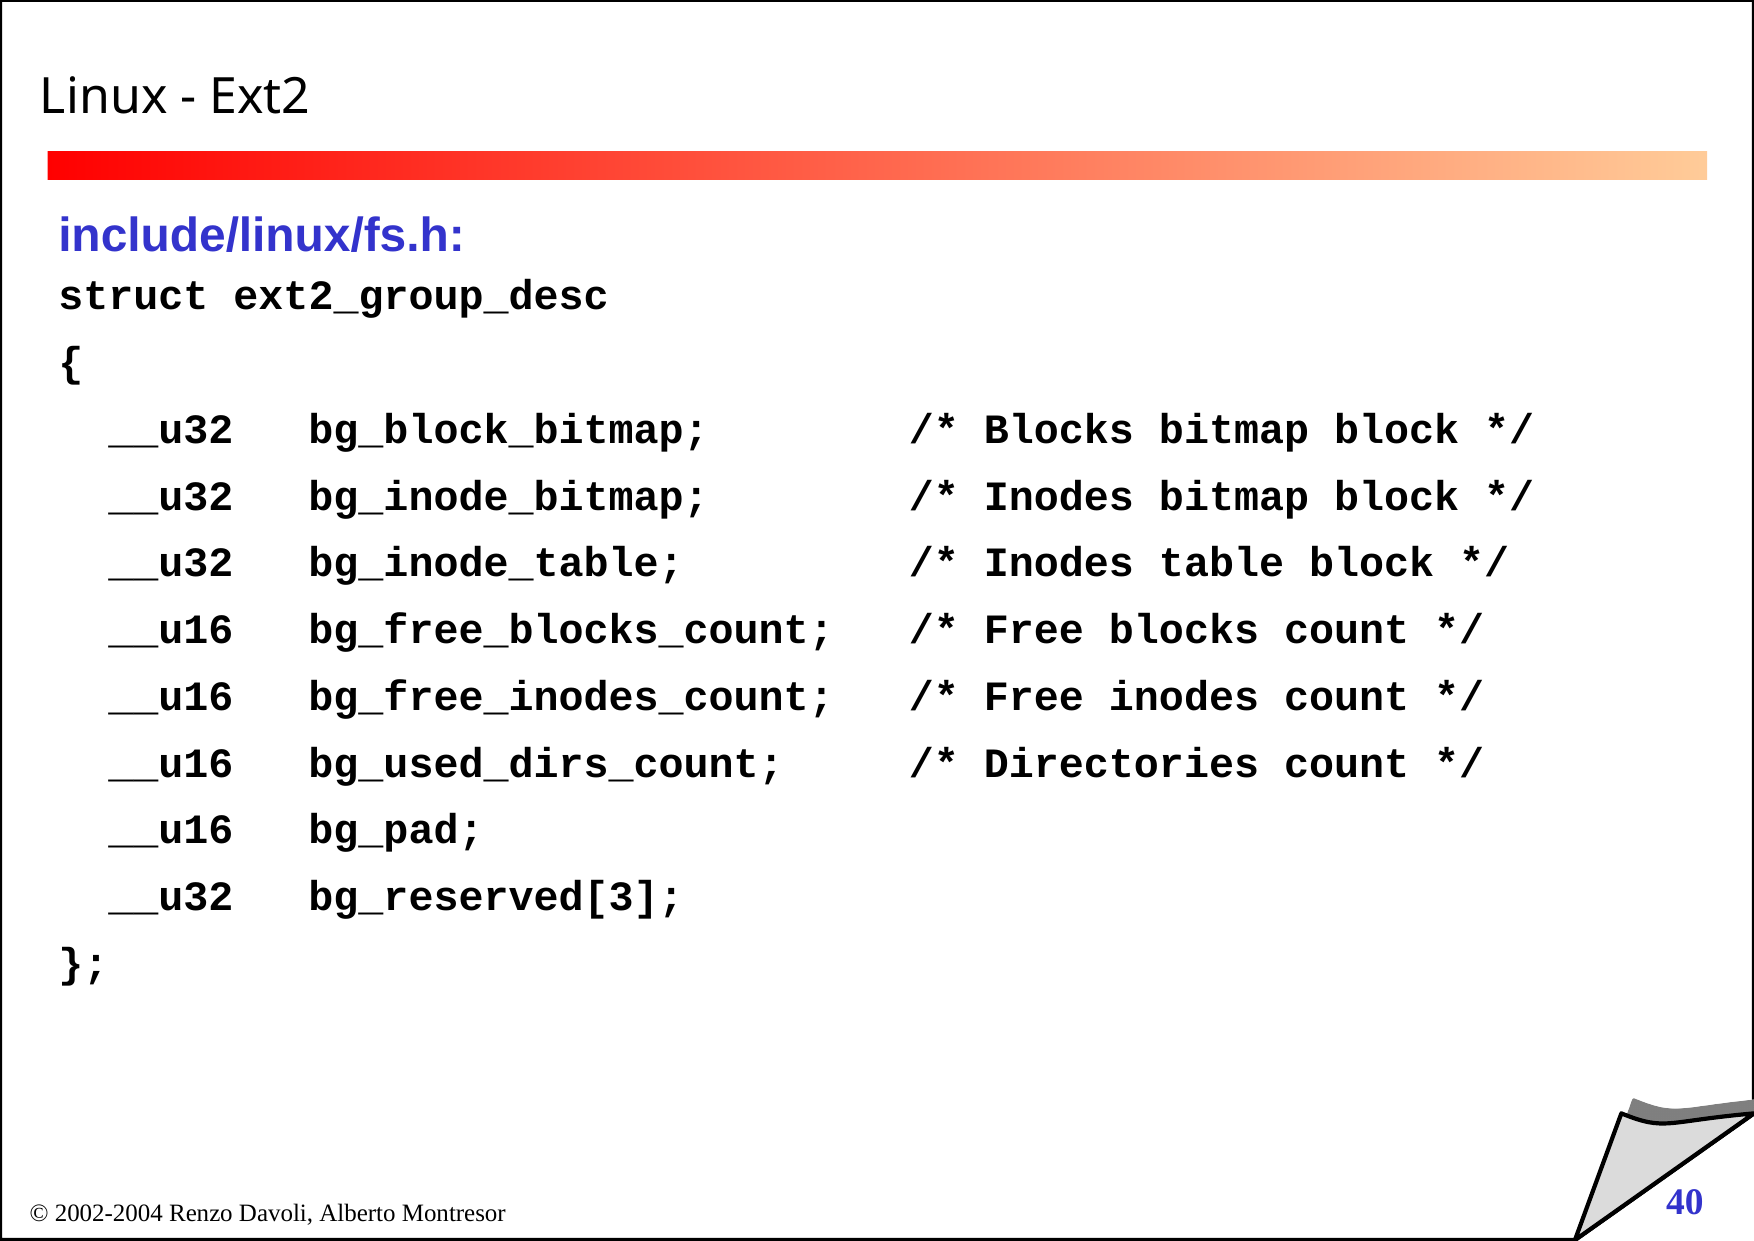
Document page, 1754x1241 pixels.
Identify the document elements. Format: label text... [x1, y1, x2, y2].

title Linux - Ext2 [40, 49, 1714, 144]
list include/linux/fs.h: struct ext2_group_desc { __u32 bg_block_bitmap; /* Blocks bitmap block */ __u32 bg_inode_bitmap; /* Inodes bitmap block */ __u32 bg_inode_table; /* Inodes table block */ __u16 bg_free_blocks_count; /* Free blocks count */ __u16 bg_free_inodes_count; /* Free inodes count */ __u16 bg_used_dirs_count; /* Directories count */ __u16 bg_pad; __u32 bg_reserved[3]; }; [58, 206, 1696, 998]
